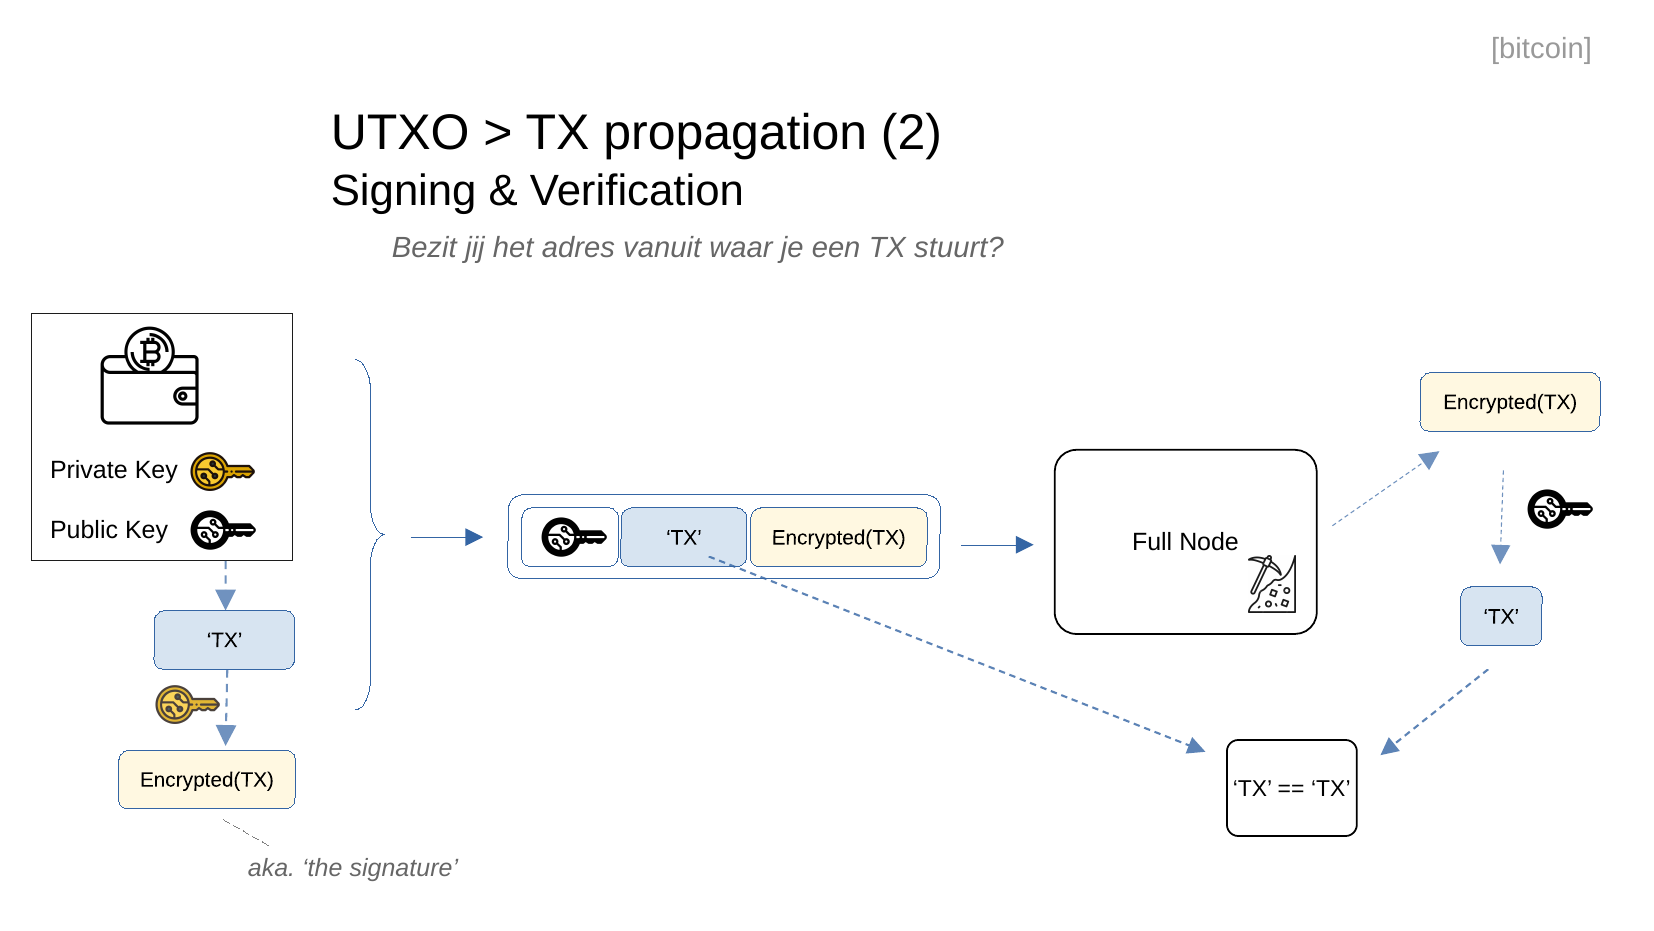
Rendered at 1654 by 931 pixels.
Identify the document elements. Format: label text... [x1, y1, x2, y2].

picture [227, 561, 258, 566]
text_box [507, 494, 941, 579]
text_box ‘TX’ == ‘TX’ [1226, 739, 1357, 837]
text_box ‘TX’ [1460, 586, 1543, 646]
picture [1248, 555, 1296, 613]
text_box Encrypted(TX) [1419, 372, 1601, 432]
text_box UTXO > TX propagation (2) Signing & Verification [316, 96, 1107, 224]
picture [186, 561, 224, 566]
text_box [31, 313, 293, 561]
text_box [bitcoin] [1476, 24, 1623, 76]
picture [1523, 473, 1595, 545]
text_box Encrypted(TX) [118, 750, 296, 809]
text_box aka. ‘the signature’ [233, 846, 501, 918]
picture [151, 669, 222, 740]
text_box Full Node [1054, 449, 1317, 634]
text_box ‘TX’ [153, 610, 295, 670]
text_box Bezit jij het adres vanuit waar je een TX stuurt? [377, 223, 1224, 323]
